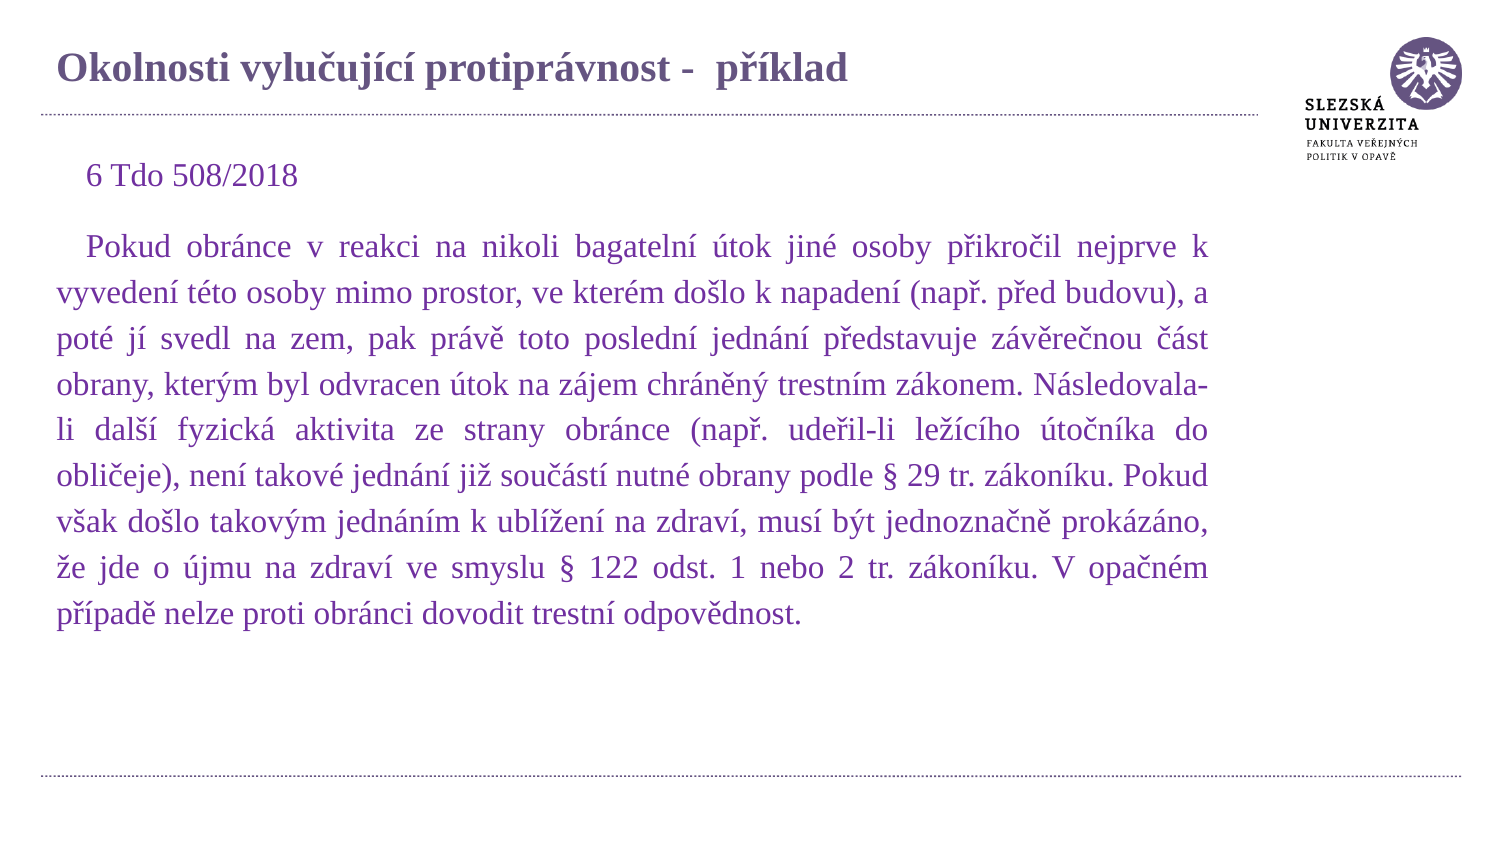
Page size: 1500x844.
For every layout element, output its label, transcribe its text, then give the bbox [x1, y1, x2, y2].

text_box 6 Tdo 508/2018 Pokud obránce v reakci na nikoli bagatelní útok jiné osoby přikročil nejprve k vyvedení této osoby mimo prostor, ve kterém došlo k napadení (např. před budovu), a poté jí svedl na zem, pak právě toto poslední jednání představuje závěrečnou část obrany, kterým byl odvracen útok na zájem chráněný trestním zákonem. Následovala-li další fyzická aktivita ze strany obránce (např. udeřil-li ležícího útočníka do obličeje), není takové jednání již součástí nutné obrany podle § 29 tr. zákoníku. Pokud však došlo takovým jednáním k ublížení na zdraví, musí být jednoznačně prokázáno, že jde o újmu na zdraví ve smyslu § 122 odst. 1 nebo 2 tr. zákoníku. V opačném případě nelze proti obránci dovodit trestní odpovědnost. [41, 139, 1226, 667]
title Okolnosti vylučující protiprávnost - příklad [41, 32, 1325, 116]
